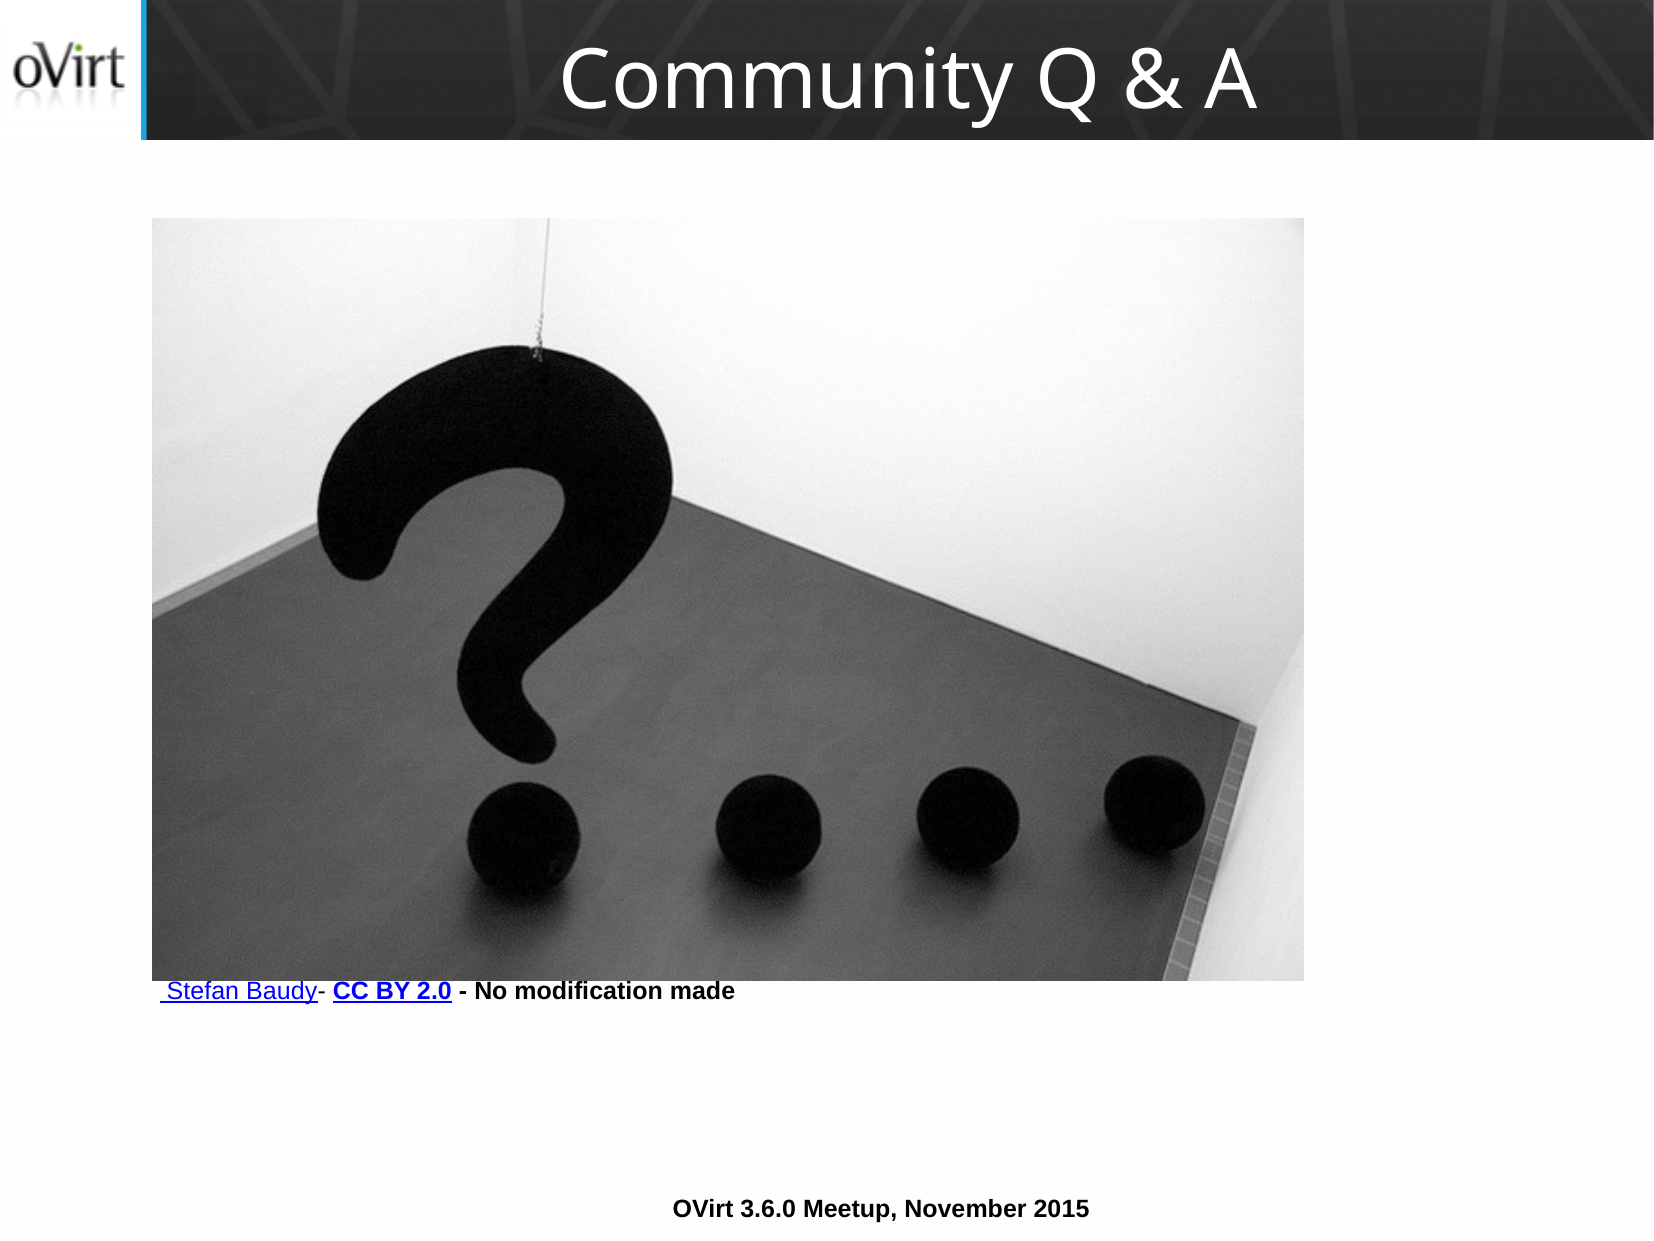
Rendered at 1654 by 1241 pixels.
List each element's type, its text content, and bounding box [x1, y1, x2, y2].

text_box Stefan Baudy- CC BY 2.0 - No modification made [144, 955, 1568, 1160]
title Community Q & A [164, 18, 1653, 119]
picture [0, 0, 1654, 140]
picture [152, 218, 1304, 981]
